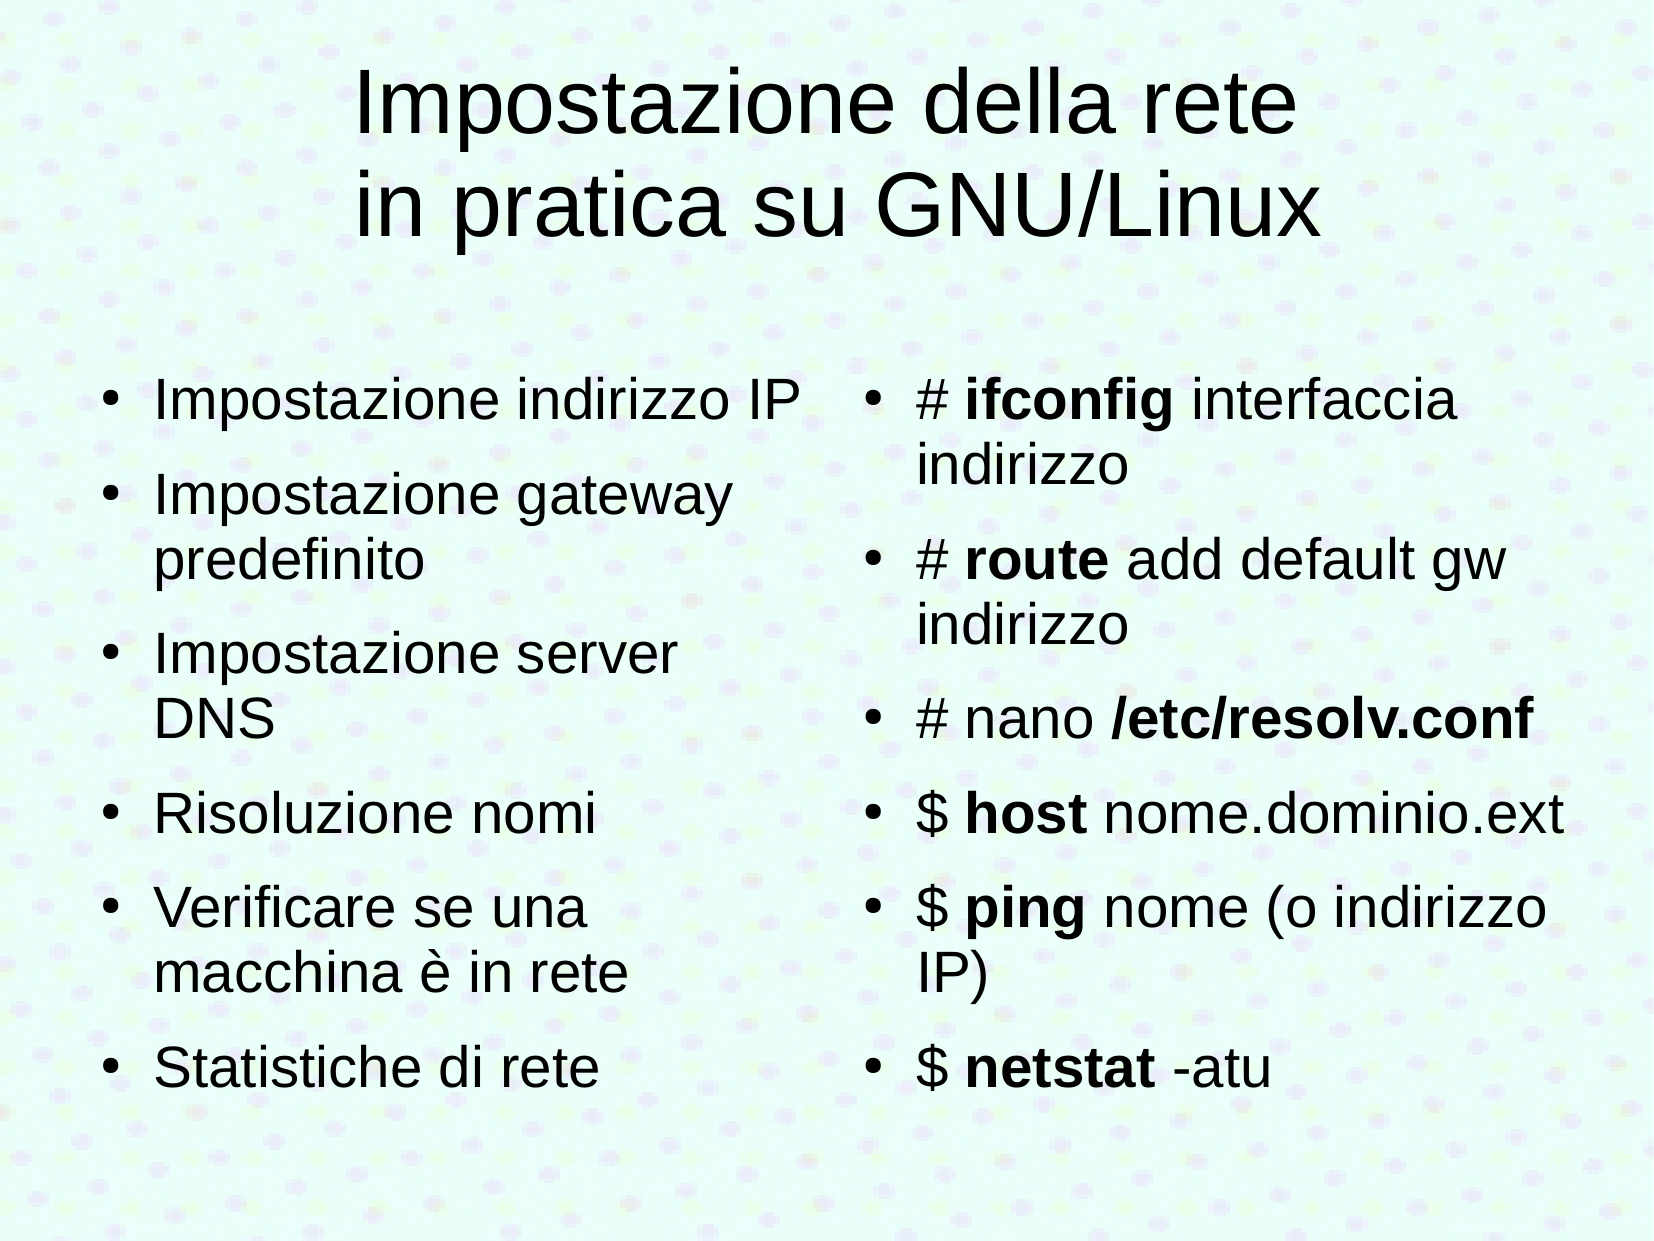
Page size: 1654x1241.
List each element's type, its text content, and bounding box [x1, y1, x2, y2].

list # ifconfig interfaccia indirizzo # route add default gw indirizzo # nano /etc/resolv.conf $ host nome.dominio.ext $ ping nome (o indirizzo IP) $ netstat -atu [845, 366, 1572, 1195]
picture [0, 0, 1654, 1241]
title Impostazione della rete in pratica su GNU/Linux [82, 50, 1571, 256]
list Impostazione indirizzo IP Impostazione gateway predefinito Impostazione server DNS Risoluzione nomi Verificare se una macchina è in rete Statistiche di rete [82, 366, 809, 1195]
